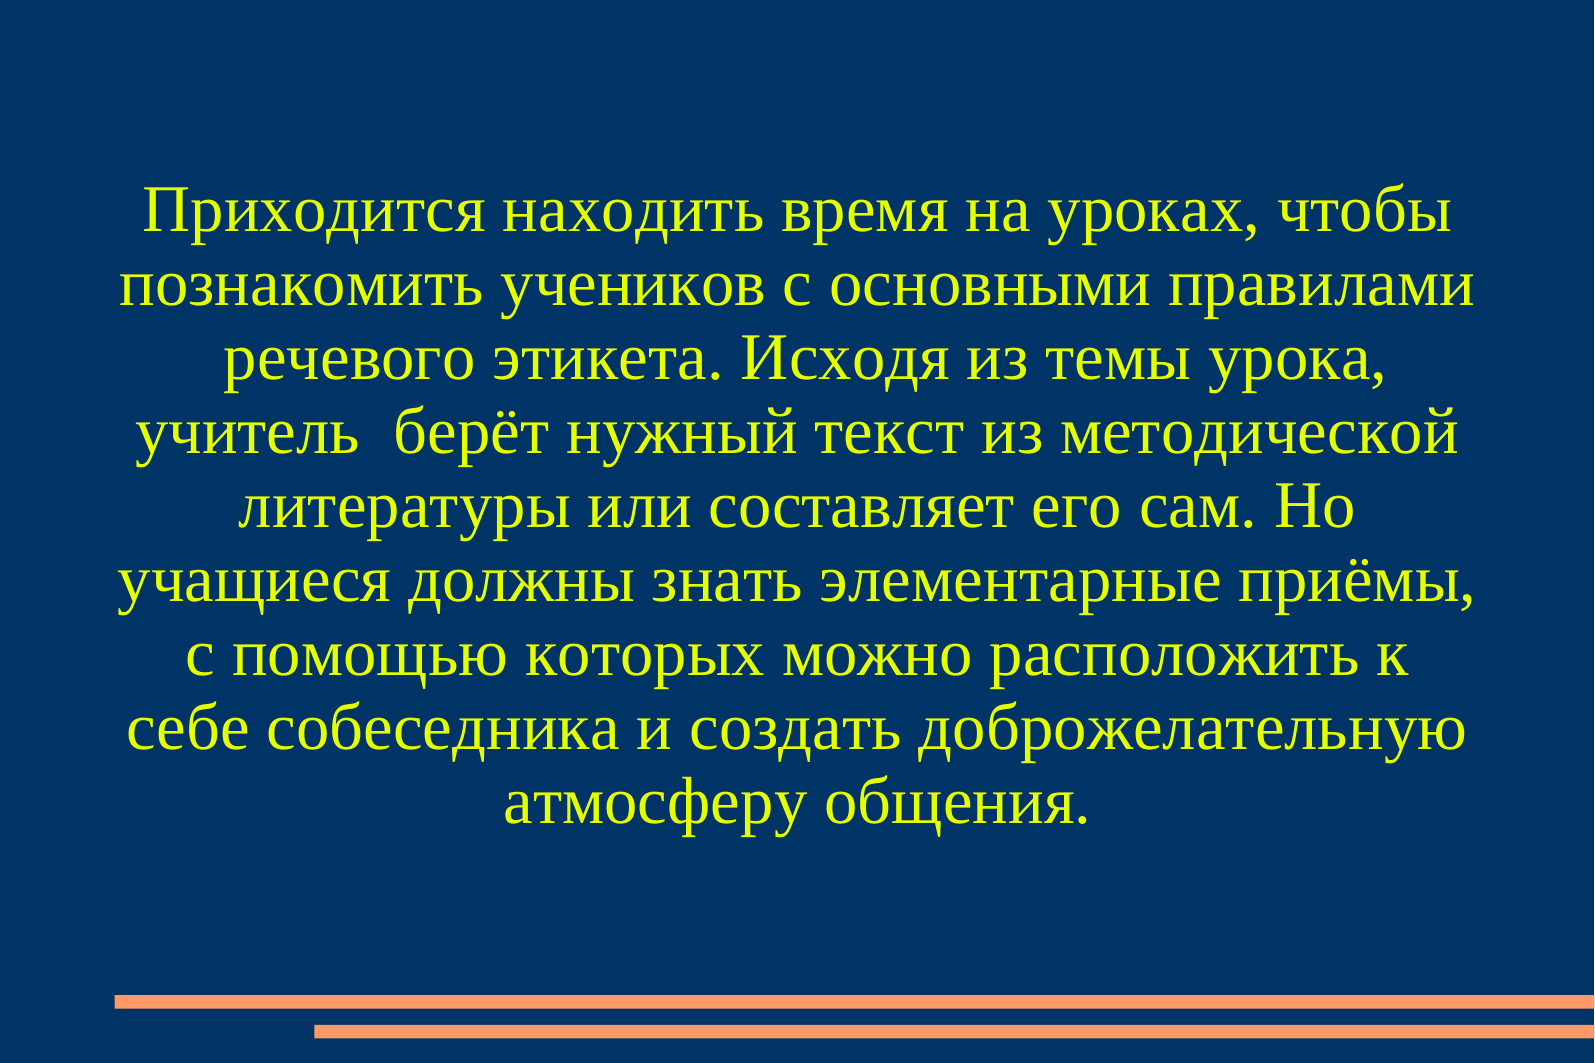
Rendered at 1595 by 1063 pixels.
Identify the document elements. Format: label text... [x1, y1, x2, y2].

subtitle Приходится находить время на уроках, чтобы познакомить учеников с основными правилами речевого этикета. Исходя из темы урока, учитель берёт нужный текст из методической литературы или составляет его сам. Но учащиеся должны знать элементарные приёмы, с помощью которых можно расположить к себе собеседника и создать доброжелательную атмосферу общения. [117, 39, 1479, 971]
